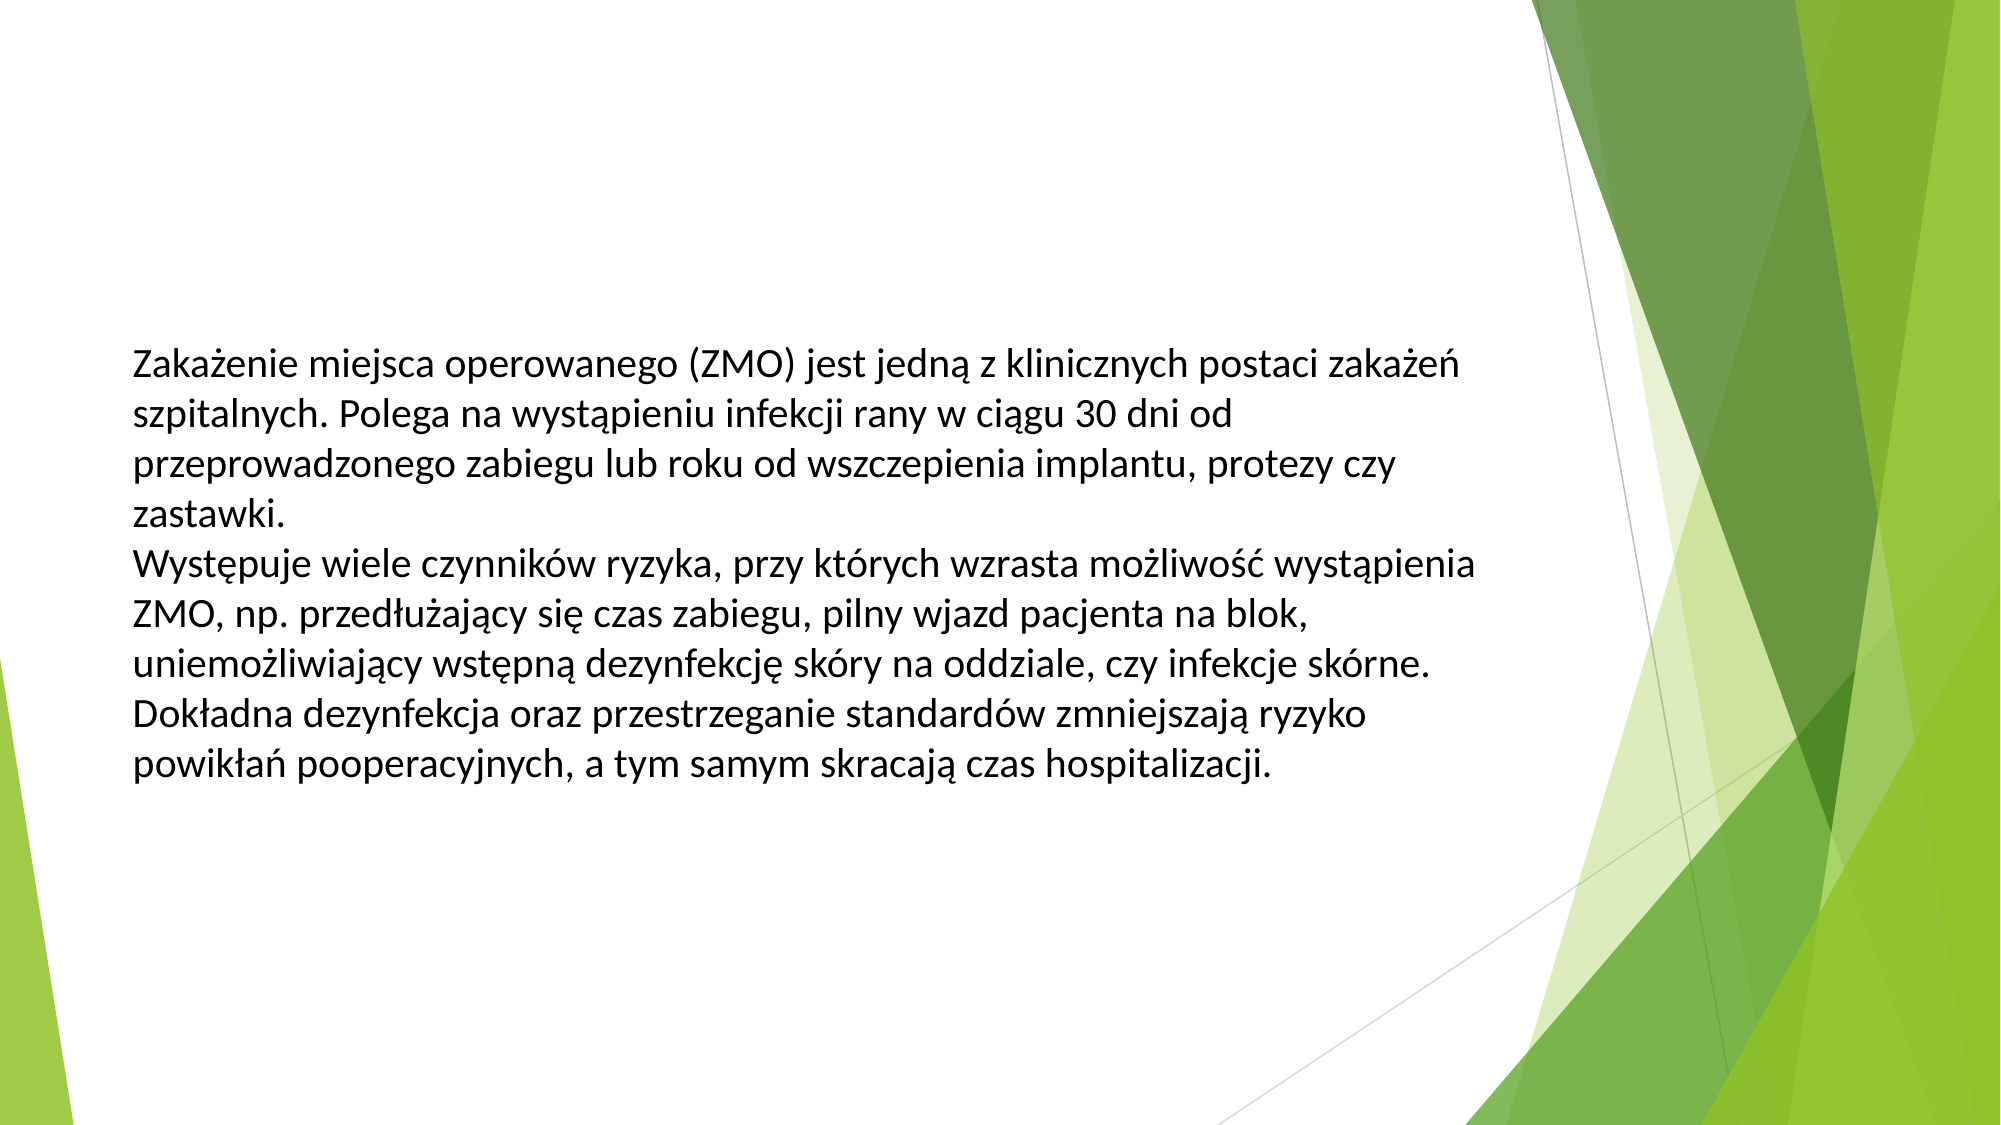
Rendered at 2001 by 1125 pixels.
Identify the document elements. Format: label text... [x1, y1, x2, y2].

text_box Zakażenie miejsca operowanego (ZMO) jest jedną z klinicznych postaci zakażeń szpitalnych. Polega na wystąpieniu infekcji rany w ciągu 30 dni od przeprowadzonego zabiegu lub roku od wszczepienia implantu, protezy czy zastawki. Występuje wiele czynników ryzyka, przy których wzrasta możliwość wystąpienia ZMO, np. przedłużający się czas zabiegu, pilny wjazd pacjenta na blok, uniemożliwiający wstępną dezynfekcję skóry na oddziale, czy infekcje skórne. Dokładna dezynfekcja oraz przestrzeganie standardów zmniejszają ryzyko powikłań pooperacyjnych, a tym samym skracają czas hospitalizacji. [117, 328, 1501, 798]
